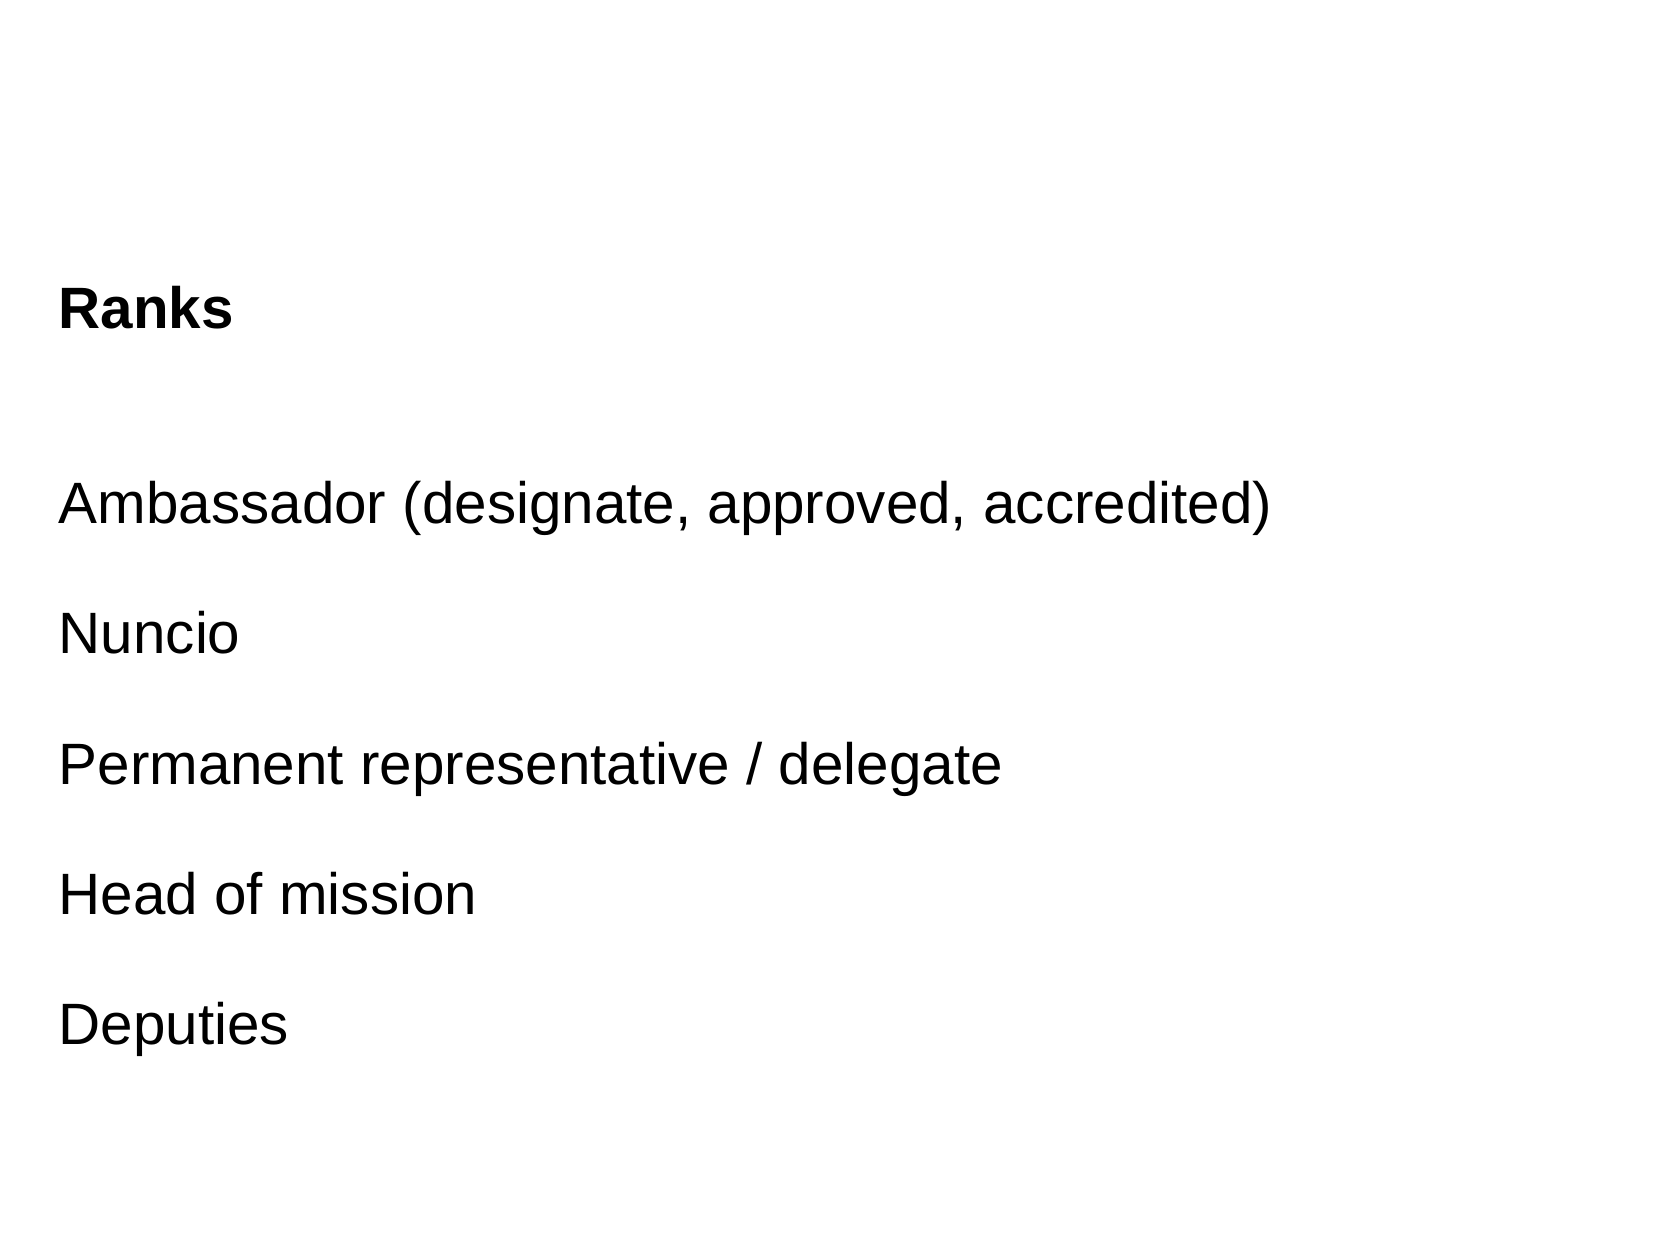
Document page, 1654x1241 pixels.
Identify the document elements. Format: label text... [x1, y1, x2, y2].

title Ranks Ambassador (designate, approved, accredited) Nuncio Permanent representative / delegate Head of mission Deputies [59, 276, 1625, 1057]
